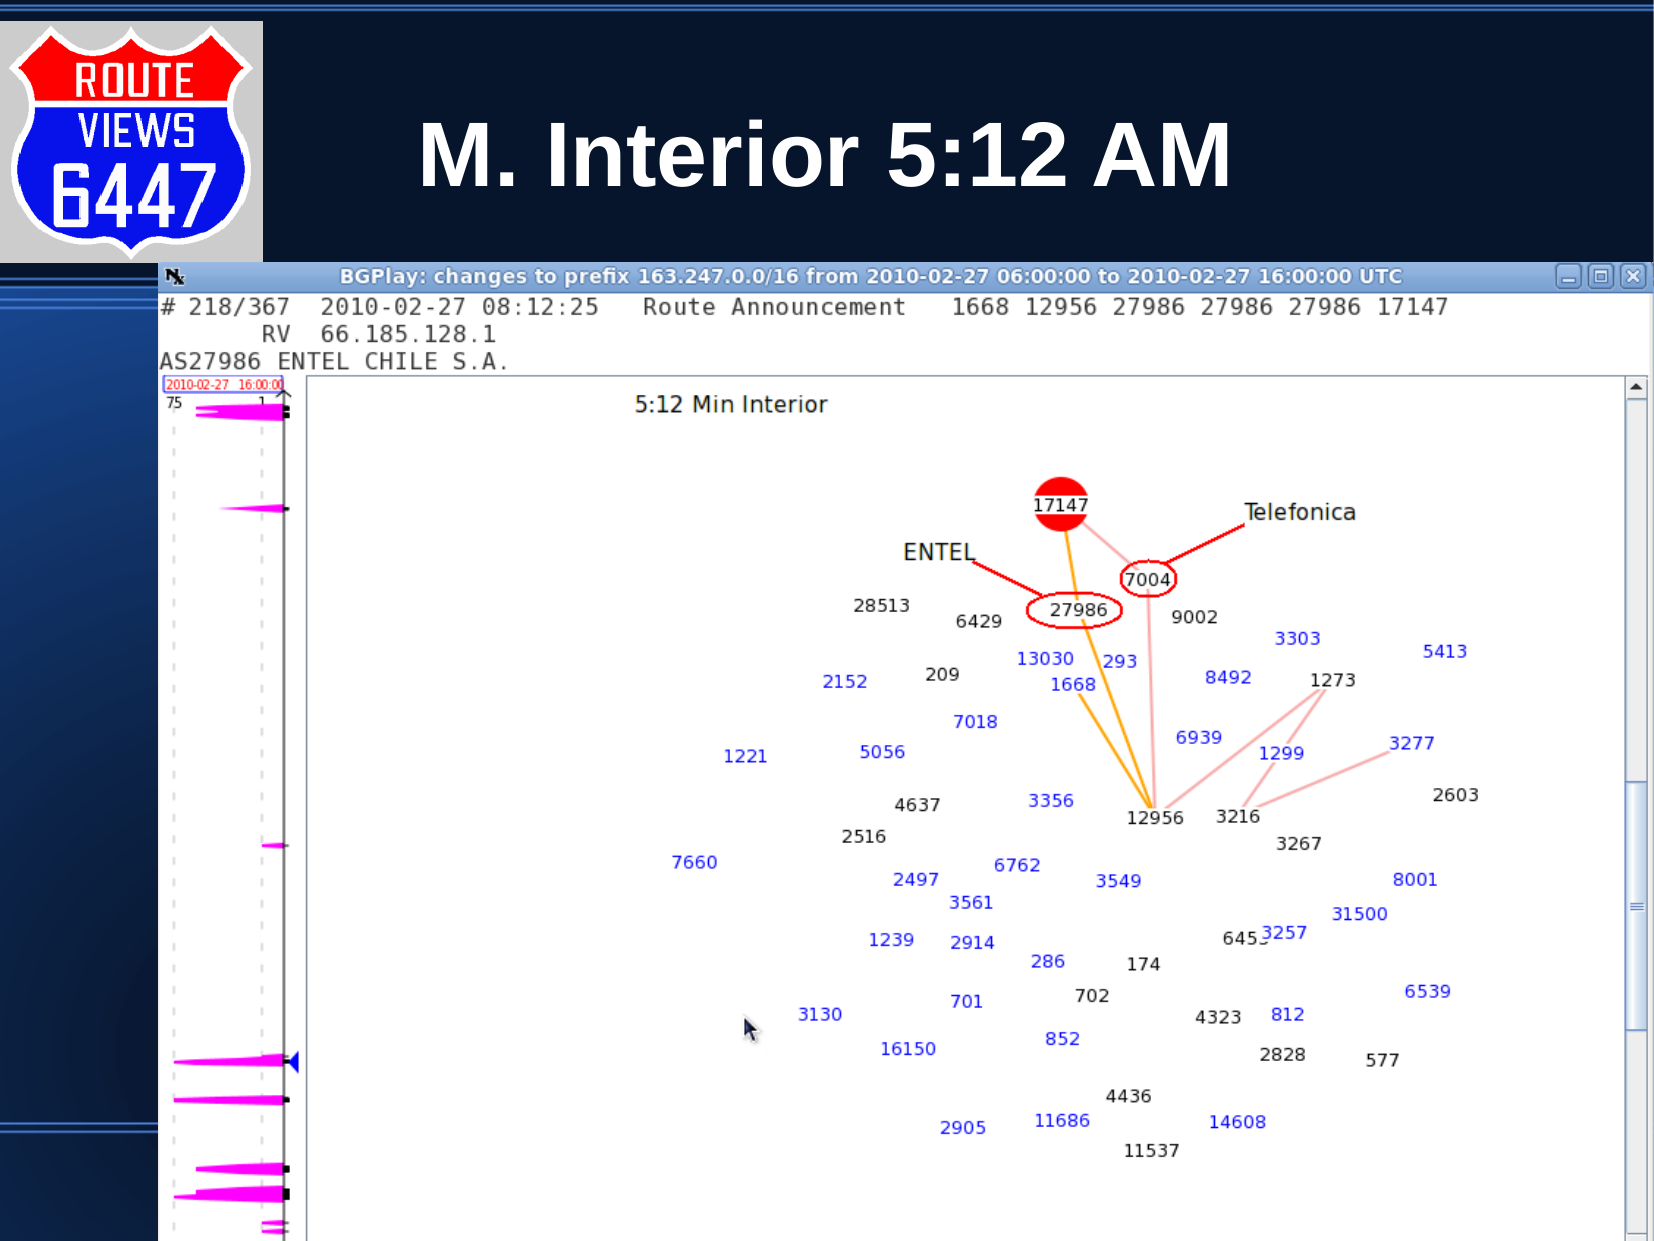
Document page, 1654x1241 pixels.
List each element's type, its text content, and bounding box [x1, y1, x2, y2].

title M. Interior 5:12 AM [263, 49, 1571, 257]
picture [0, 0, 1654, 1241]
